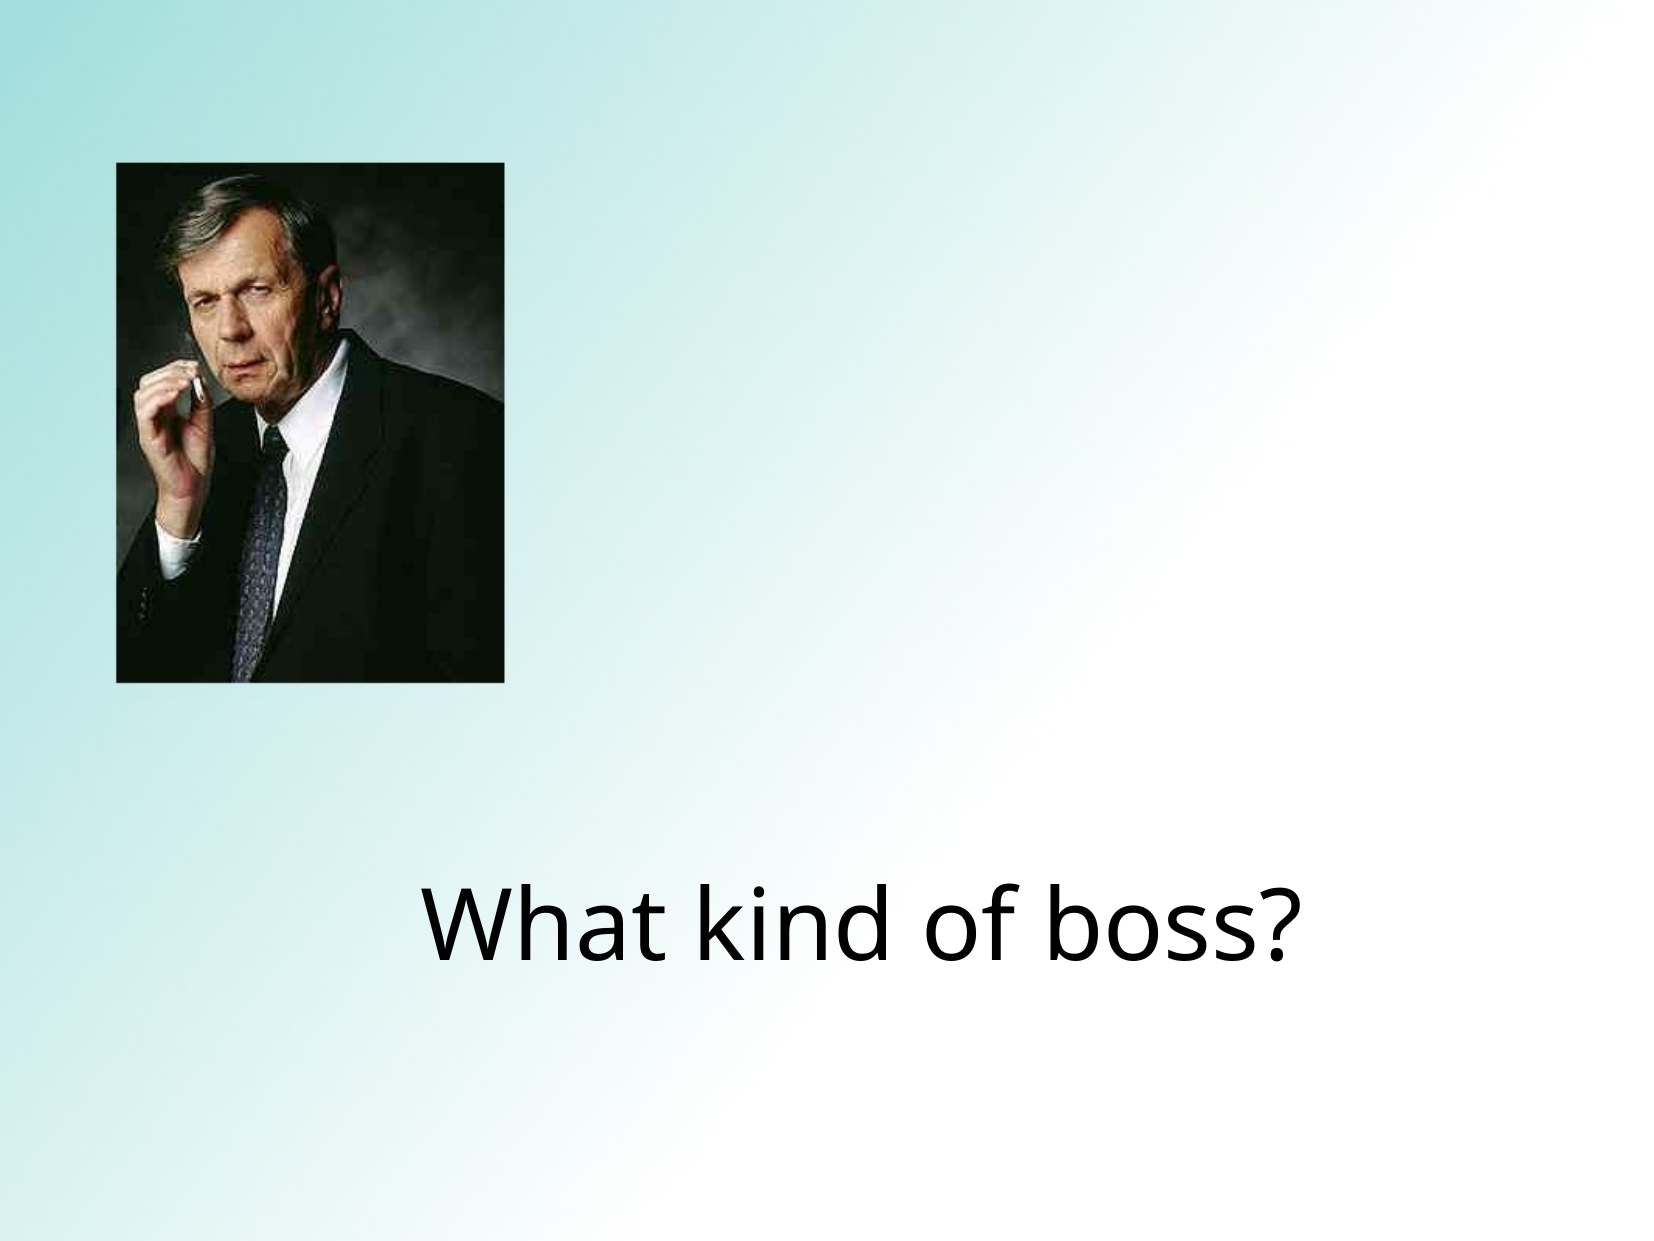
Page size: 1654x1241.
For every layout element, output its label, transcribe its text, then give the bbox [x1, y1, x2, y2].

subtitle What kind of boss? [118, 637, 1607, 1205]
picture [0, 0, 1654, 1241]
